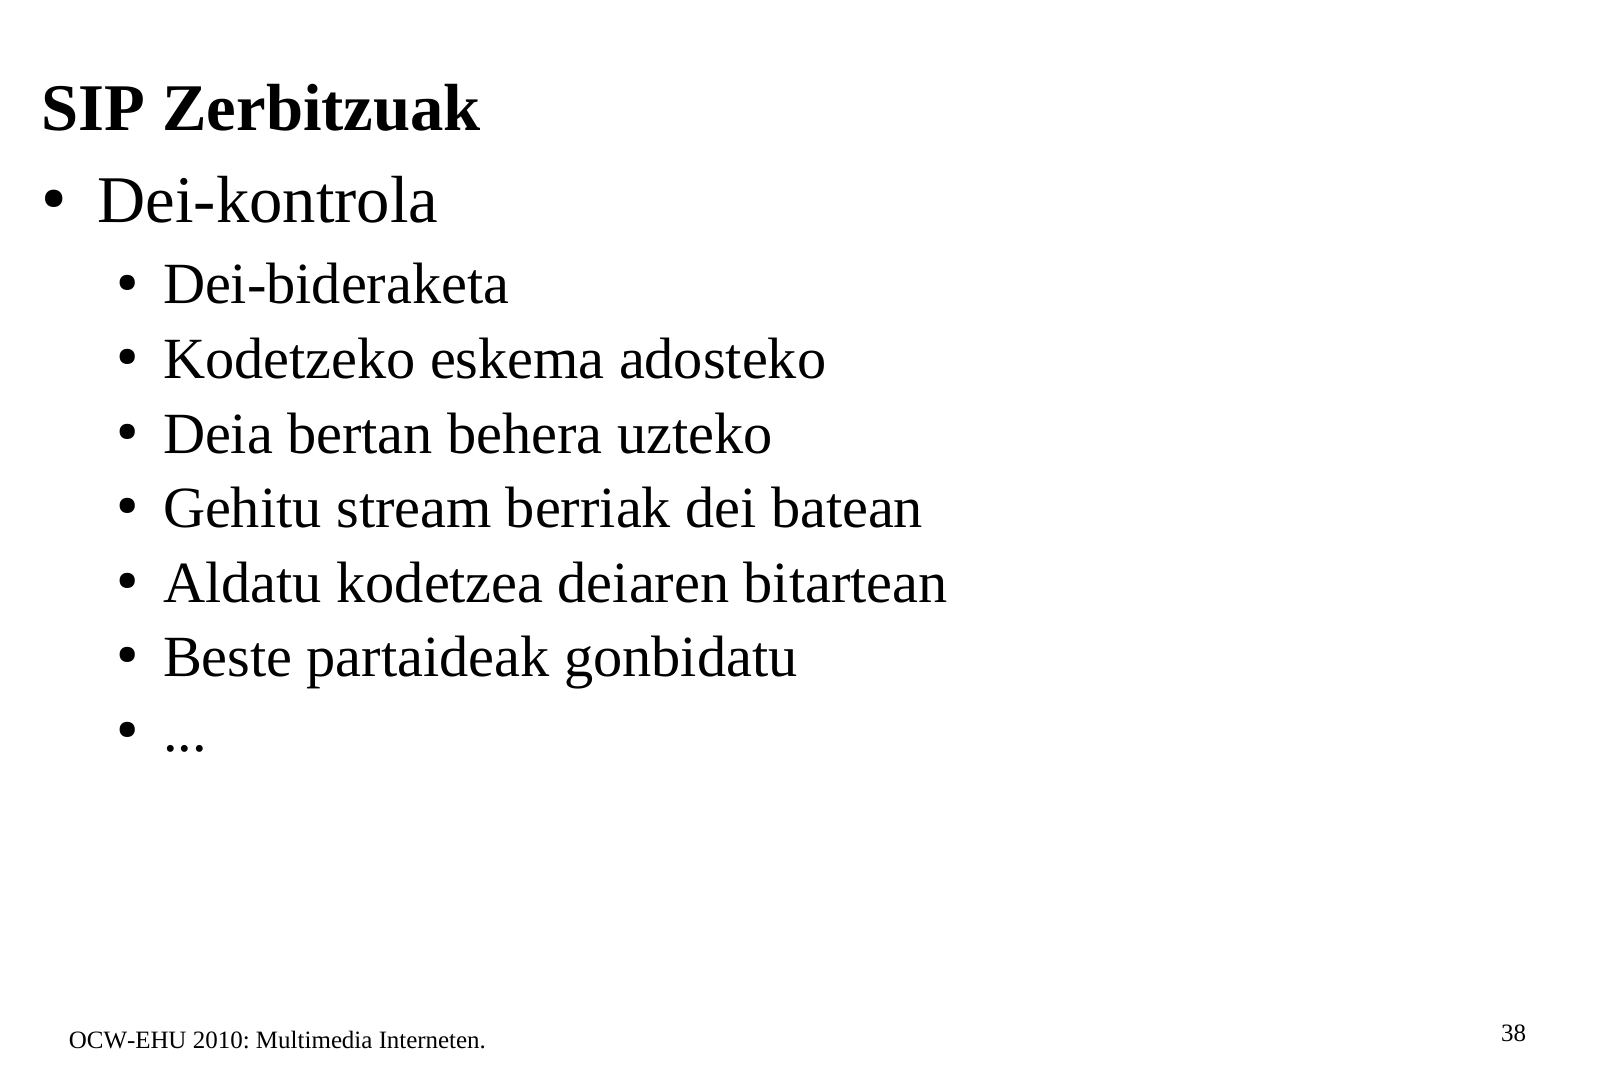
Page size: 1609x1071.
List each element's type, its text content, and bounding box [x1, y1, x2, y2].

title SIP Zerbitzuak [41, 47, 1554, 160]
list Dei-kontrola Dei-bideraketa Kodetzeko eskema adosteko Deia bertan behera uzteko Gehitu stream berriak dei batean Aldatu kodetzea deiaren bitartean Beste partaideak gonbidatu ... [41, 160, 1554, 999]
